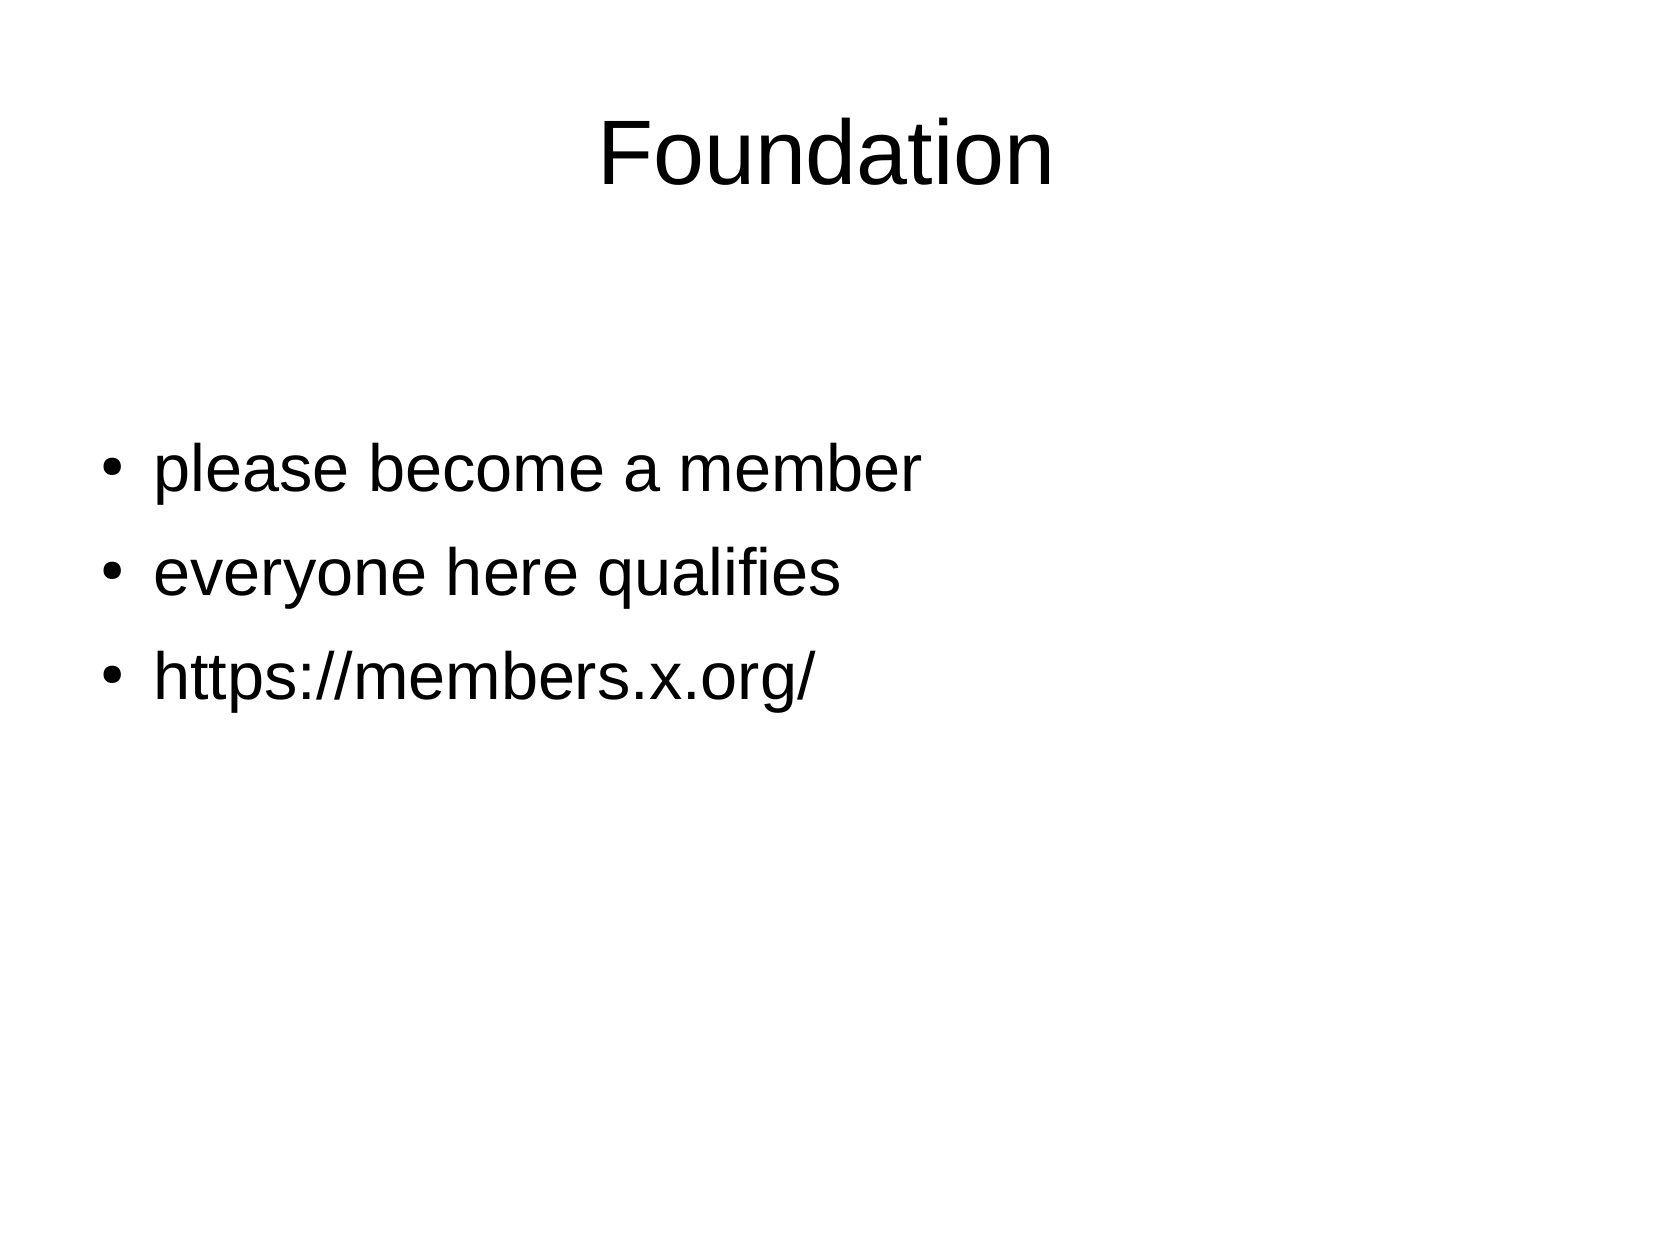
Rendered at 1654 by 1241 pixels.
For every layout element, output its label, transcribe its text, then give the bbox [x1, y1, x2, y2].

title Foundation [82, 49, 1571, 257]
list please become a member everyone here qualifies https://members.x.org/ [82, 431, 1571, 1021]
